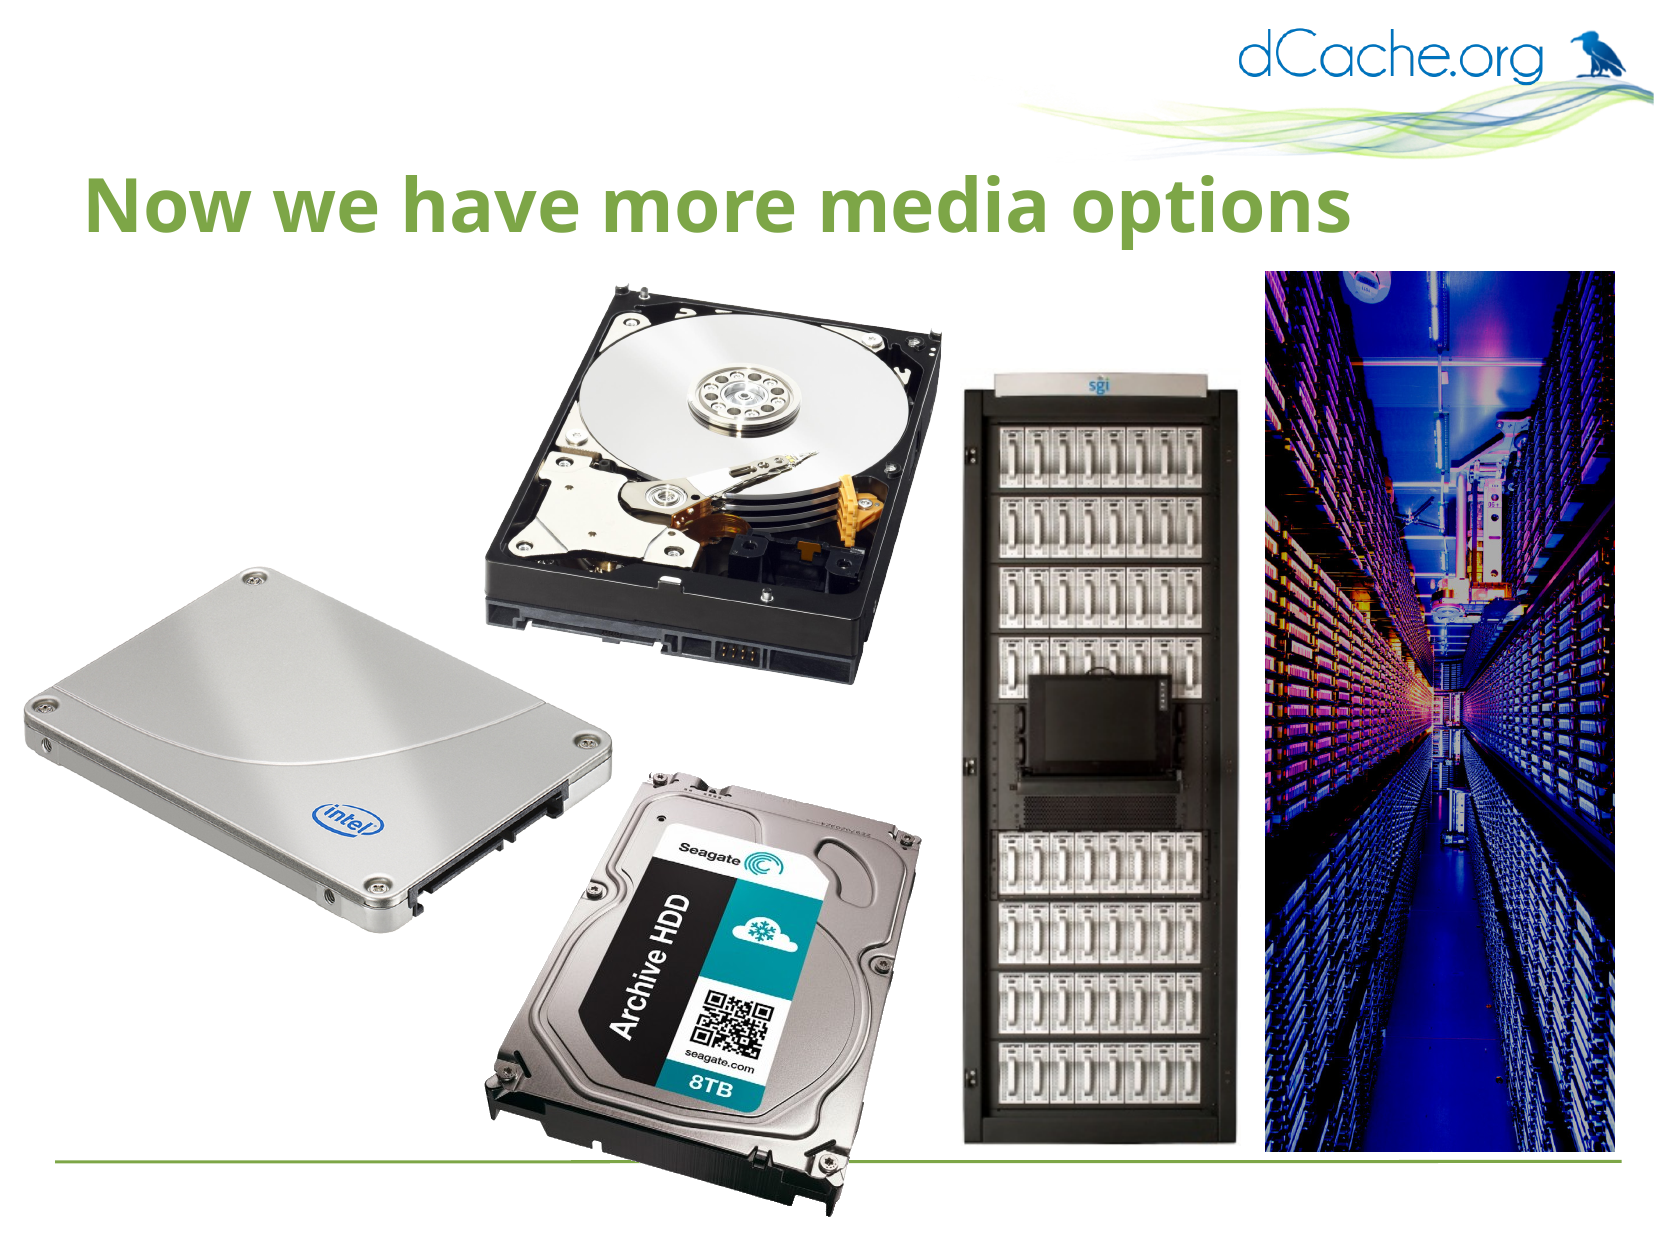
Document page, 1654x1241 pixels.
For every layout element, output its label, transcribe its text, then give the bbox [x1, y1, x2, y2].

picture [1265, 271, 1615, 1152]
picture [956, 16, 1654, 169]
title Now we have more media options [82, 155, 1605, 252]
picture [960, 368, 1241, 1146]
picture [23, 283, 942, 1217]
